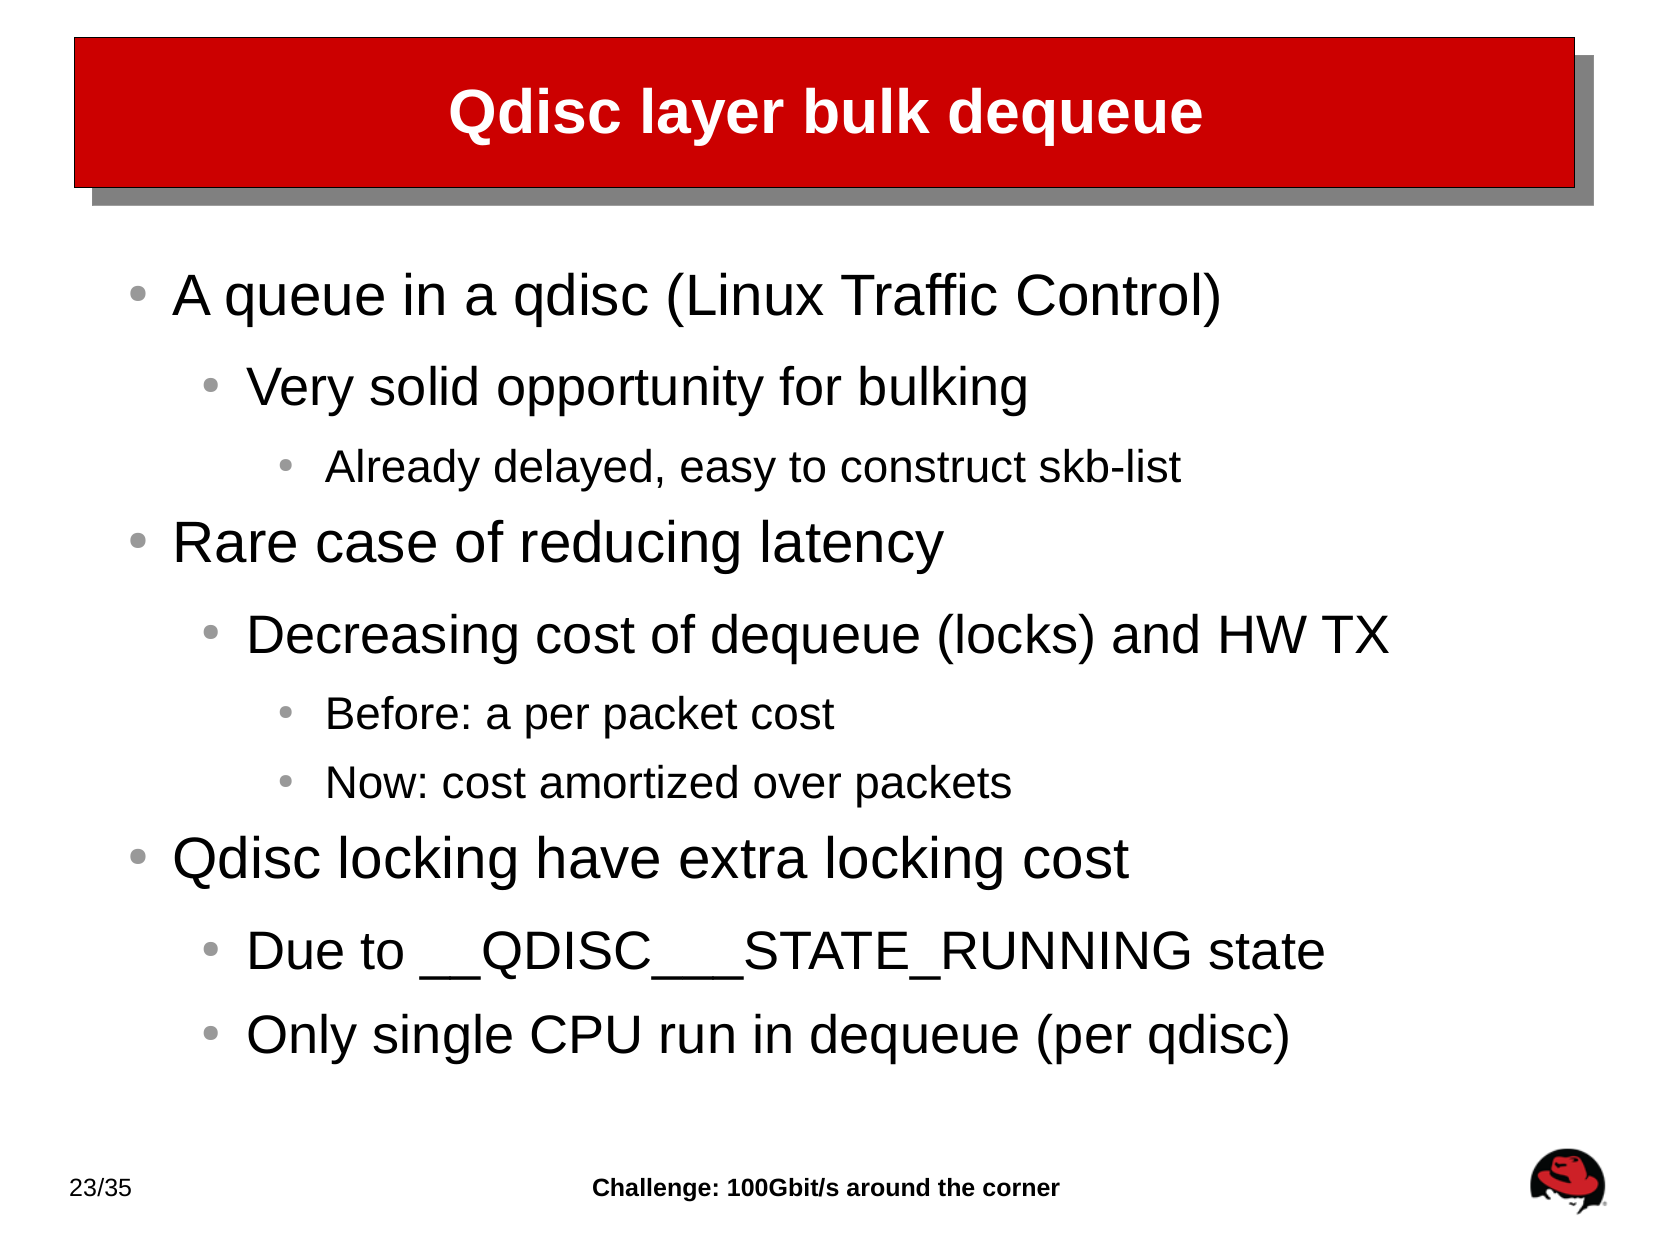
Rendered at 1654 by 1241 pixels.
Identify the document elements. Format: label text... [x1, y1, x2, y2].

title Qdisc layer bulk dequeue [116, 37, 1538, 188]
picture [1529, 1146, 1613, 1224]
list A queue in a qdisc (Linux Traffic Control) Very solid opportunity for bulking Already delayed, easy to construct skb-list Rare case of reducing latency Decreasing cost of dequeue (locks) and HW TX Before: a per packet cost Now: cost amortized over packets Qdisc locking have extra locking cost Due to __QDISC___STATE_RUNNING state Only single CPU run in dequeue (per qdisc) [112, 262, 1538, 1161]
